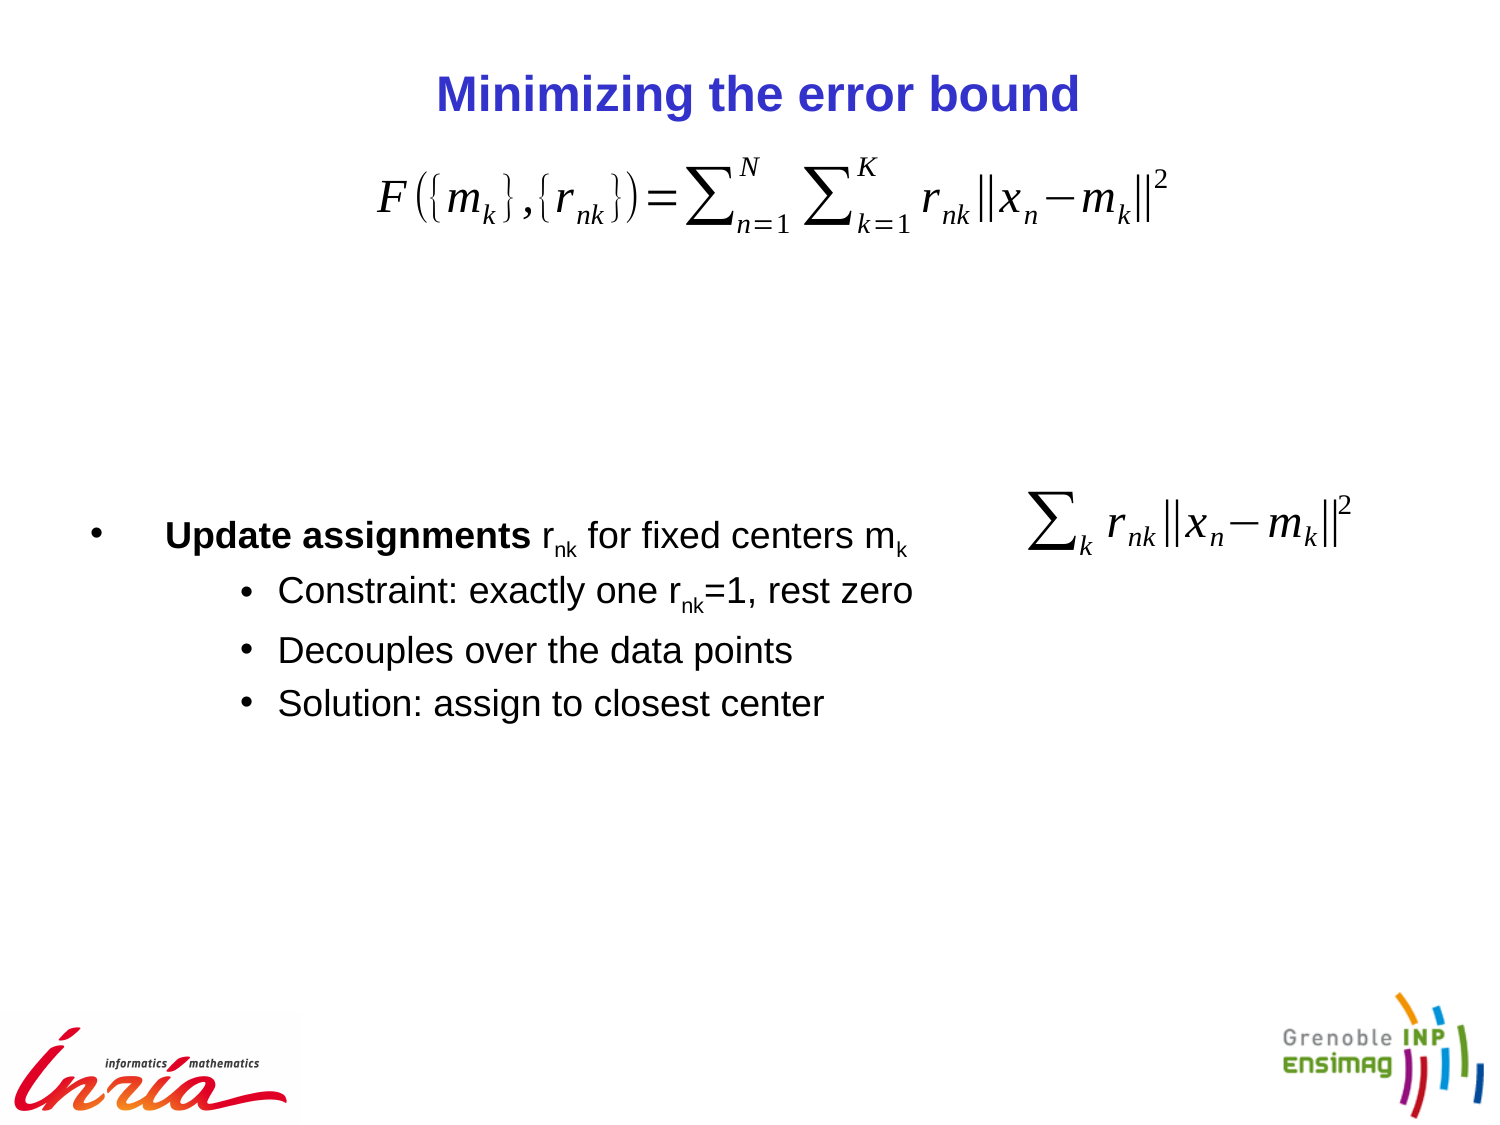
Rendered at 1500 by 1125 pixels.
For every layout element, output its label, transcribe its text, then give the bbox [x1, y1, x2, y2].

chart [361, 149, 1179, 240]
picture [1266, 986, 1489, 1125]
title Minimizing the error bound [75, 45, 1426, 138]
picture [0, 1012, 301, 1125]
chart [1012, 487, 1365, 563]
list Update assignments rnk for fixed centers mk Constraint: exactly one rnk=1, rest zero Decouples over the data points Solution: assign to closest center [74, 337, 1424, 1101]
